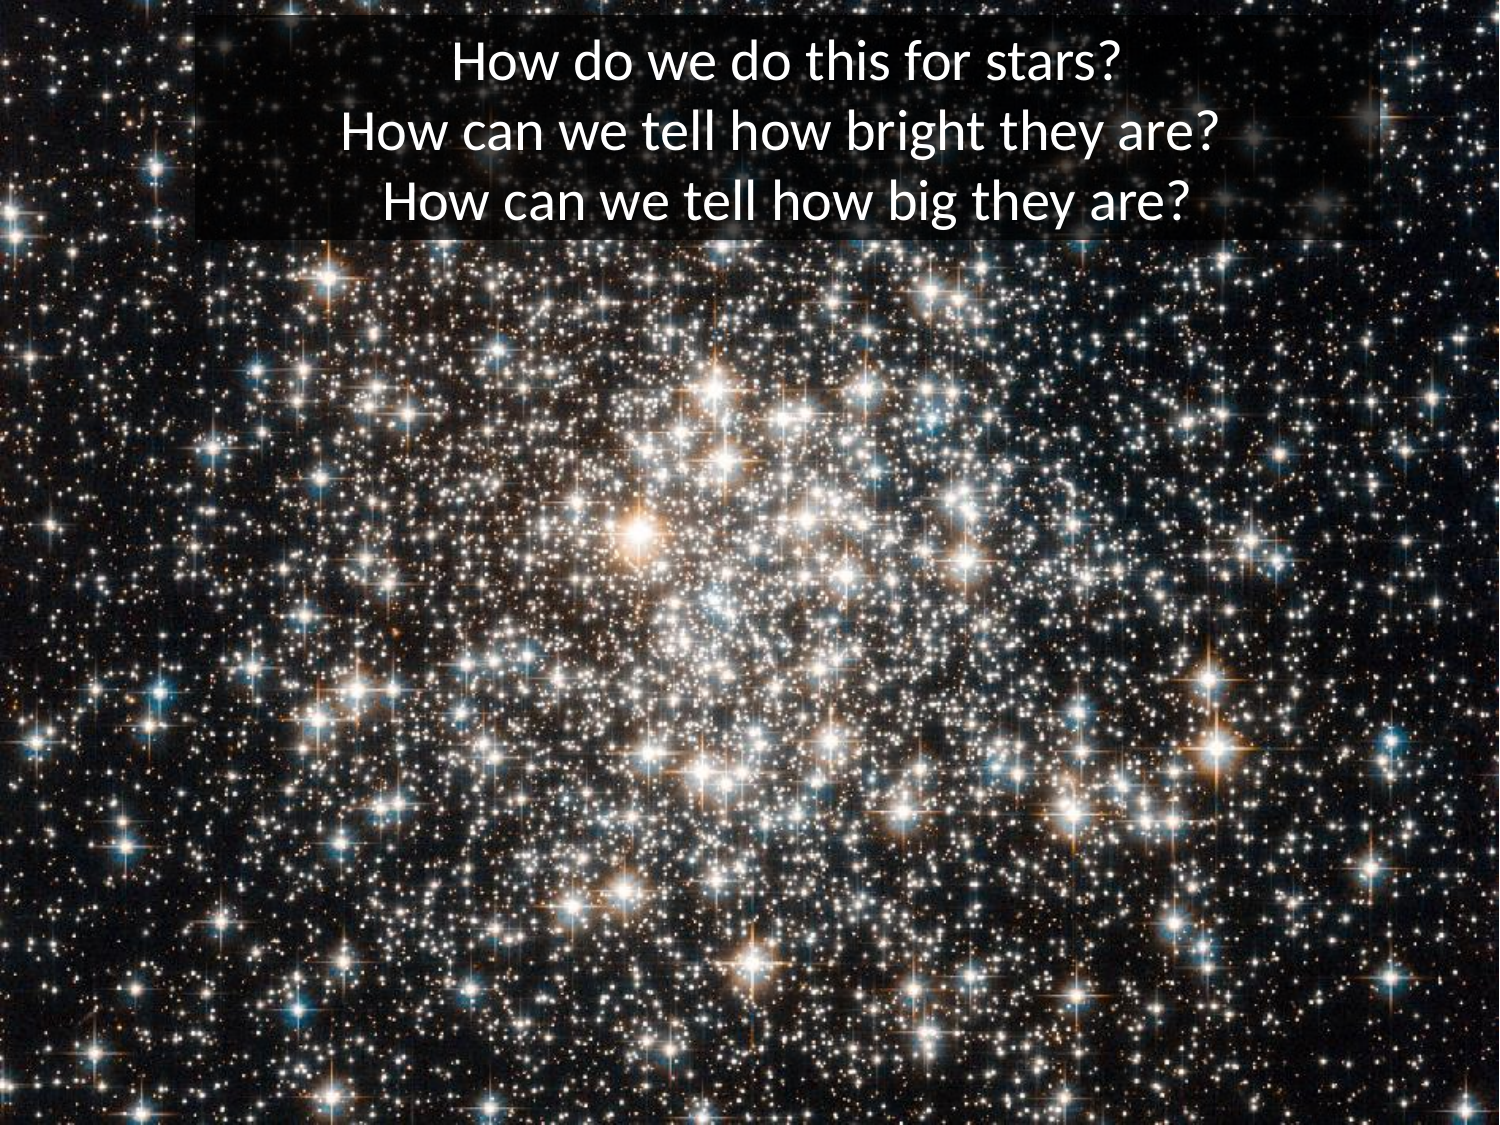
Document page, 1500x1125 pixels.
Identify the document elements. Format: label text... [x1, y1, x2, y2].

text_box How do we do this for stars? How can we tell how bright they are? How can we tell how big they are? [195, 15, 1381, 240]
picture [0, 0, 1499, 1125]
